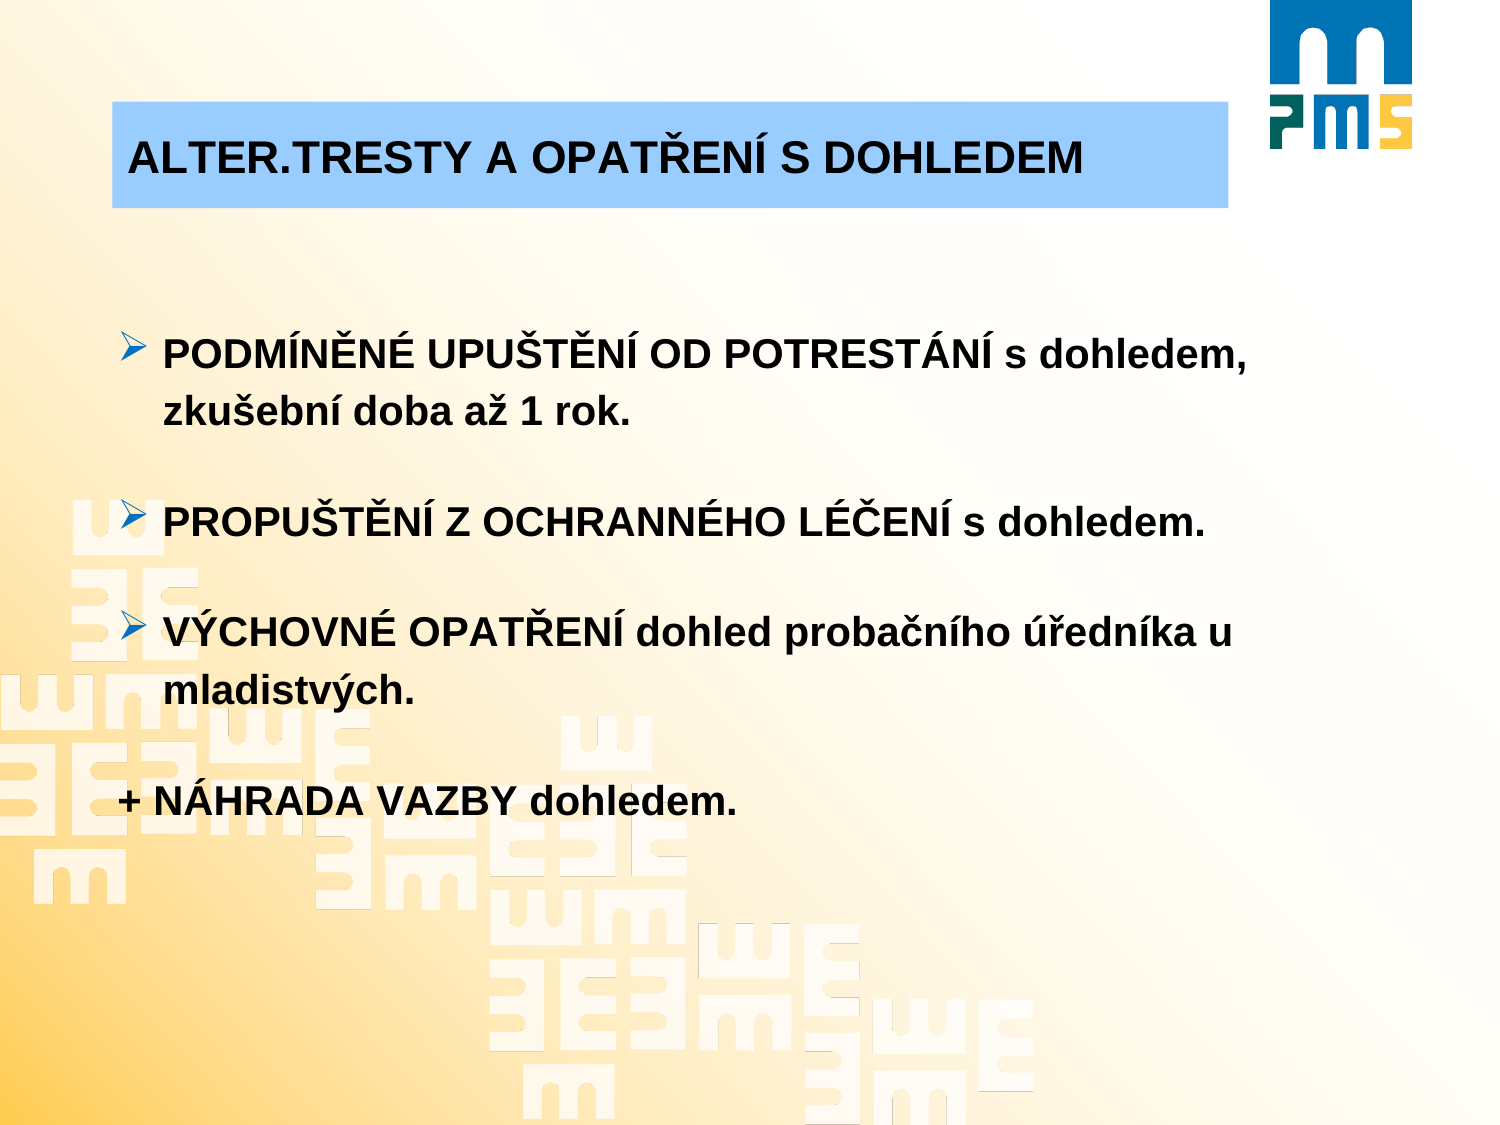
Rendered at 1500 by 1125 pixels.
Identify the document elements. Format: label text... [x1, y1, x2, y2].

title ALTER.TRESTY A OPATŘENÍ S DOHLEDEM [112, 101, 1229, 209]
picture [0, 0, 1500, 1125]
text_box PODMÍNĚNÉ UPUŠTĚNÍ OD POTRESTÁNÍ s dohledem, zkušební doba až 1 rok. PROPUŠTĚNÍ Z OCHRANNÉHO LÉČENÍ s dohledem. VÝCHOVNÉ OPATŘENÍ dohled probačního úředníka u mladistvých. + NÁHRADA VAZBY dohledem. [88, 207, 1365, 1059]
